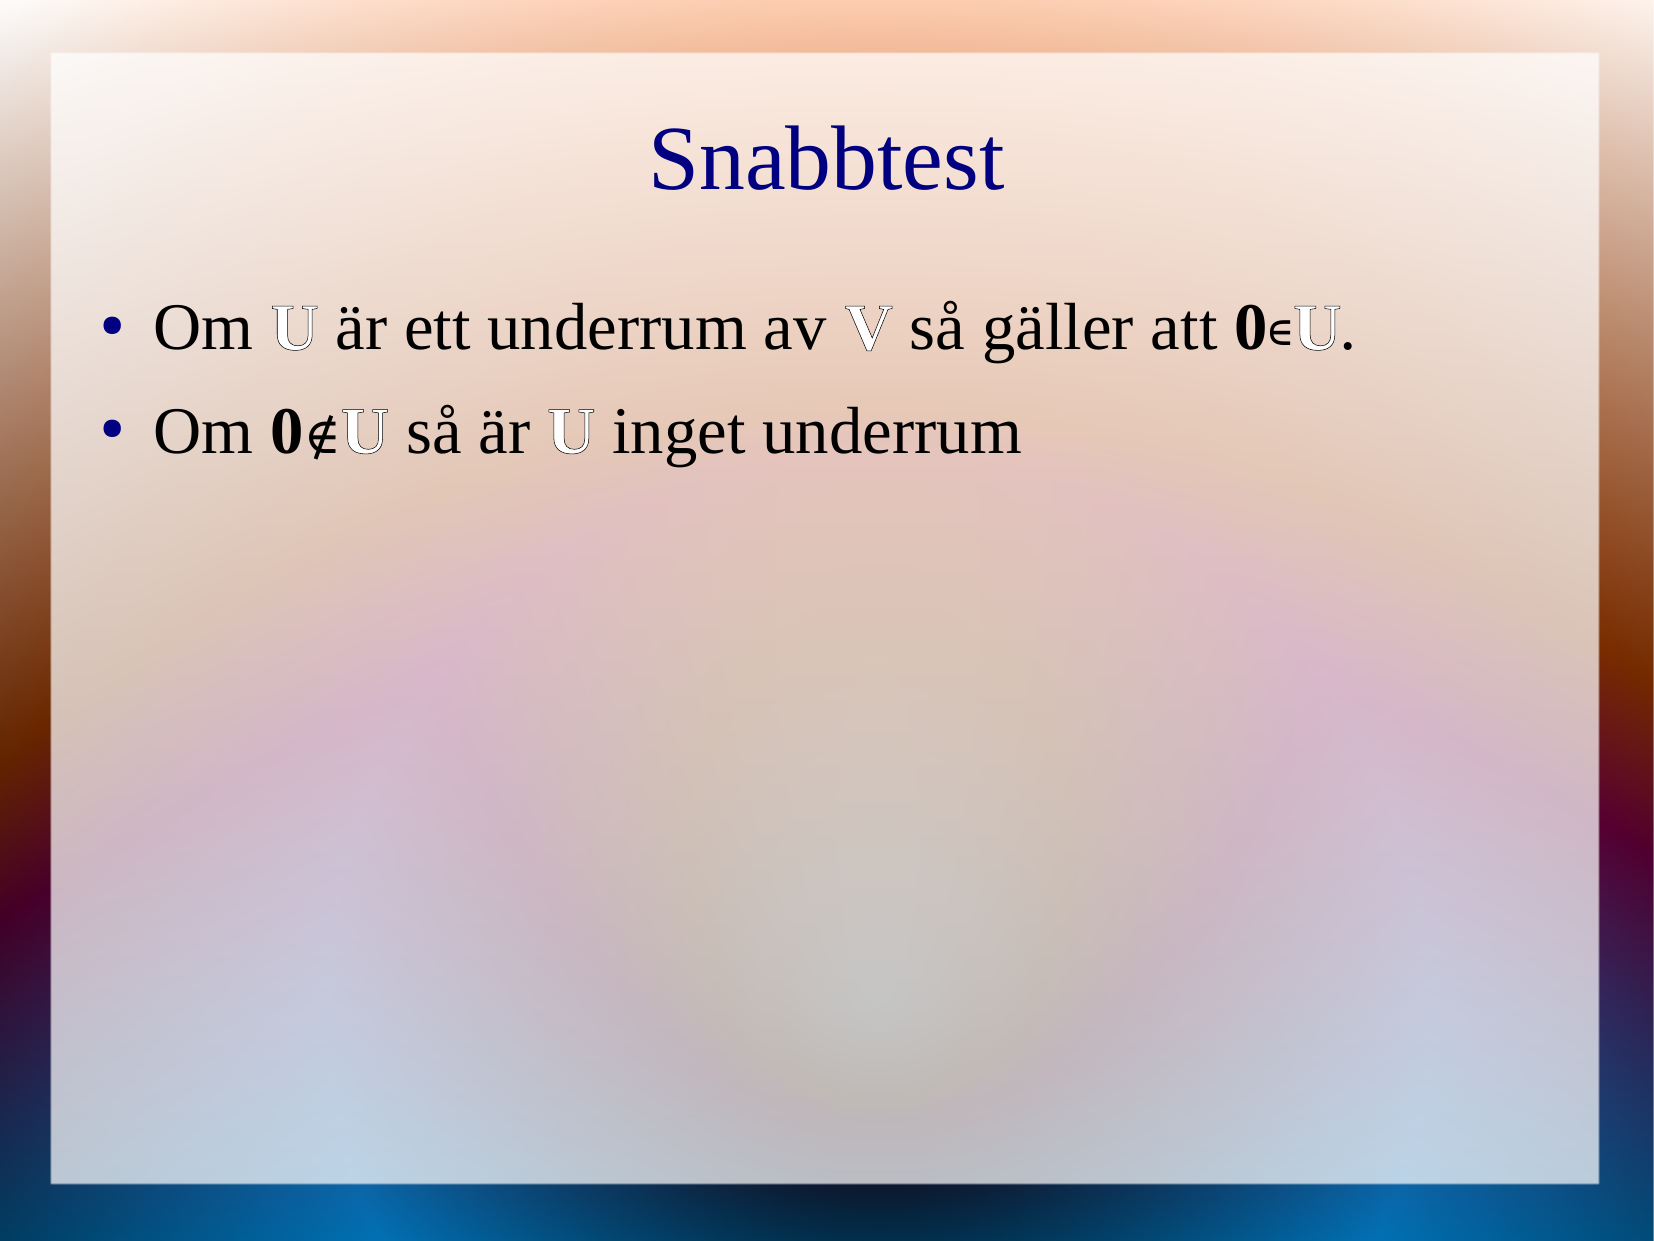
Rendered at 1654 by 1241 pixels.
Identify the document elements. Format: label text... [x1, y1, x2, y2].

picture [0, 0, 1654, 1241]
title Snabbtest [82, 55, 1571, 263]
list Om U är ett underrum av V så gäller att 0∊U. Om 0∉U så är U inget underrum [82, 290, 1571, 1109]
